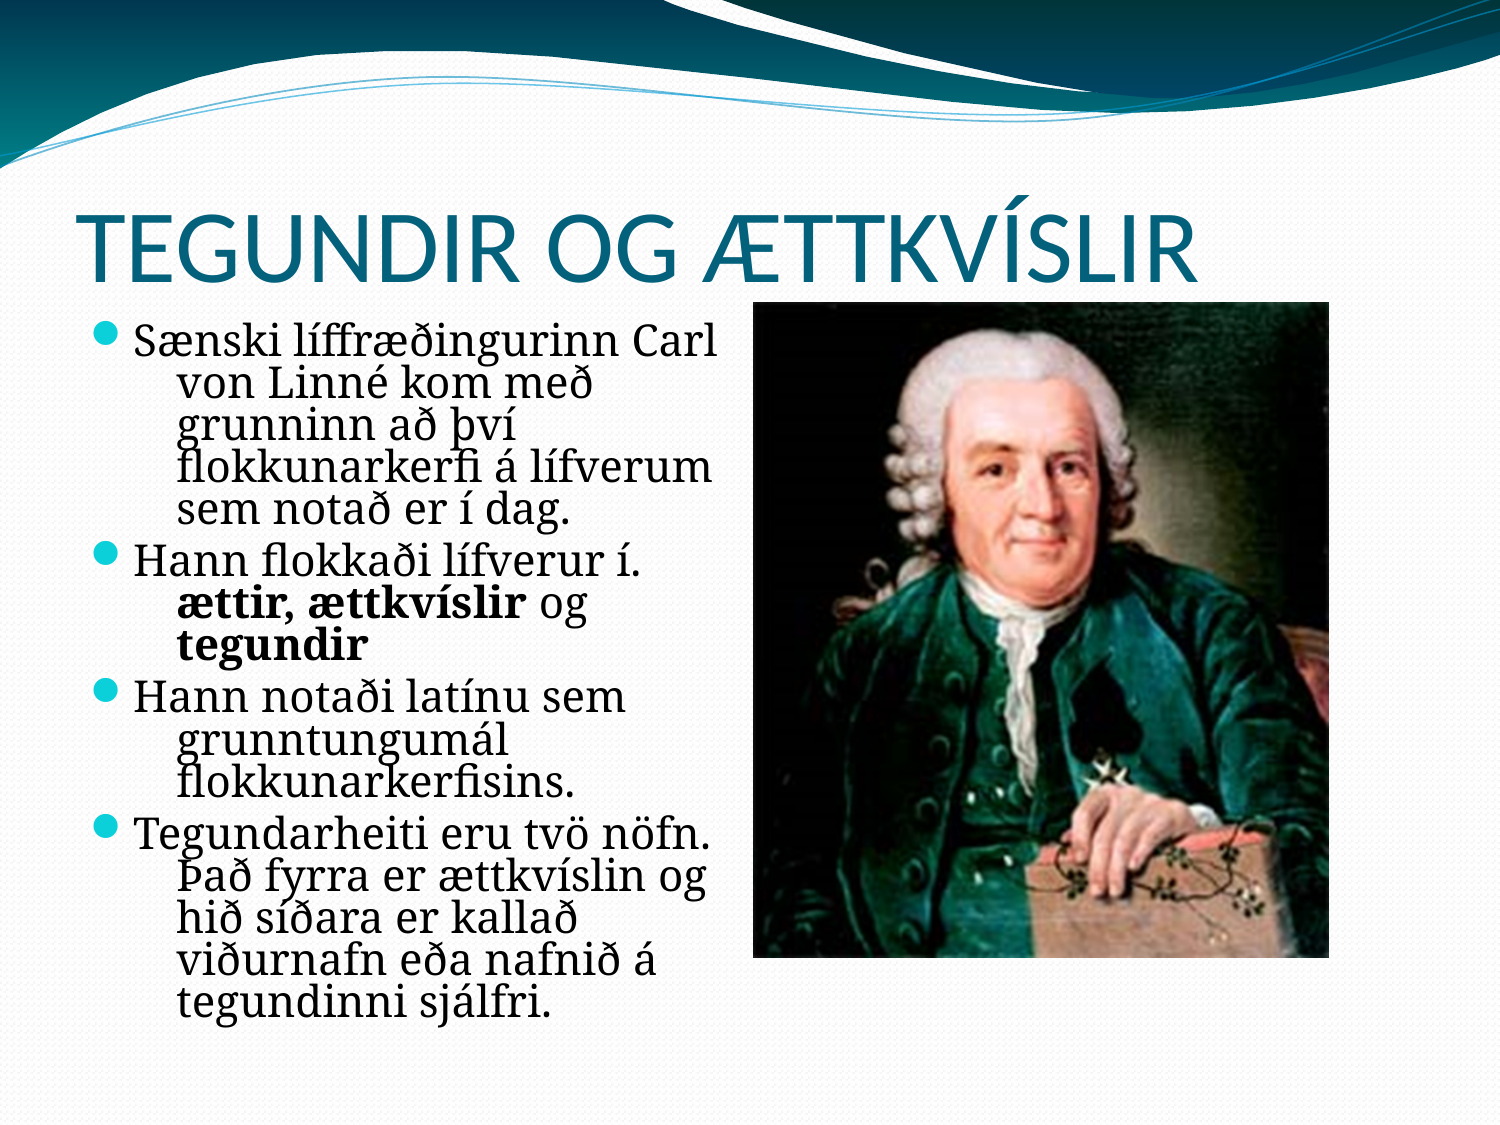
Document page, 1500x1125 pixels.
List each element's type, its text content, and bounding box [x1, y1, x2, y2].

title TEGUNDIR OG ÆTTKVÍSLIR [75, 115, 1426, 304]
picture [753, 302, 1329, 958]
list Sænski líffræðingurinn Carl von Linné kom með grunninn að því flokkunarkerfi á lífverum sem notað er í dag. Hann flokkaði lífverur í. ættir, ættkvíslir og tegundir Hann notaði latínu sem grunntungumál flokkunarkerfisins. Tegundarheiti eru tvö nöfn. Það fyrra er ættkvíslin og hið síðara er kallað viðurnafn eða nafnið á tegundinni sjálfri. [75, 314, 738, 1043]
